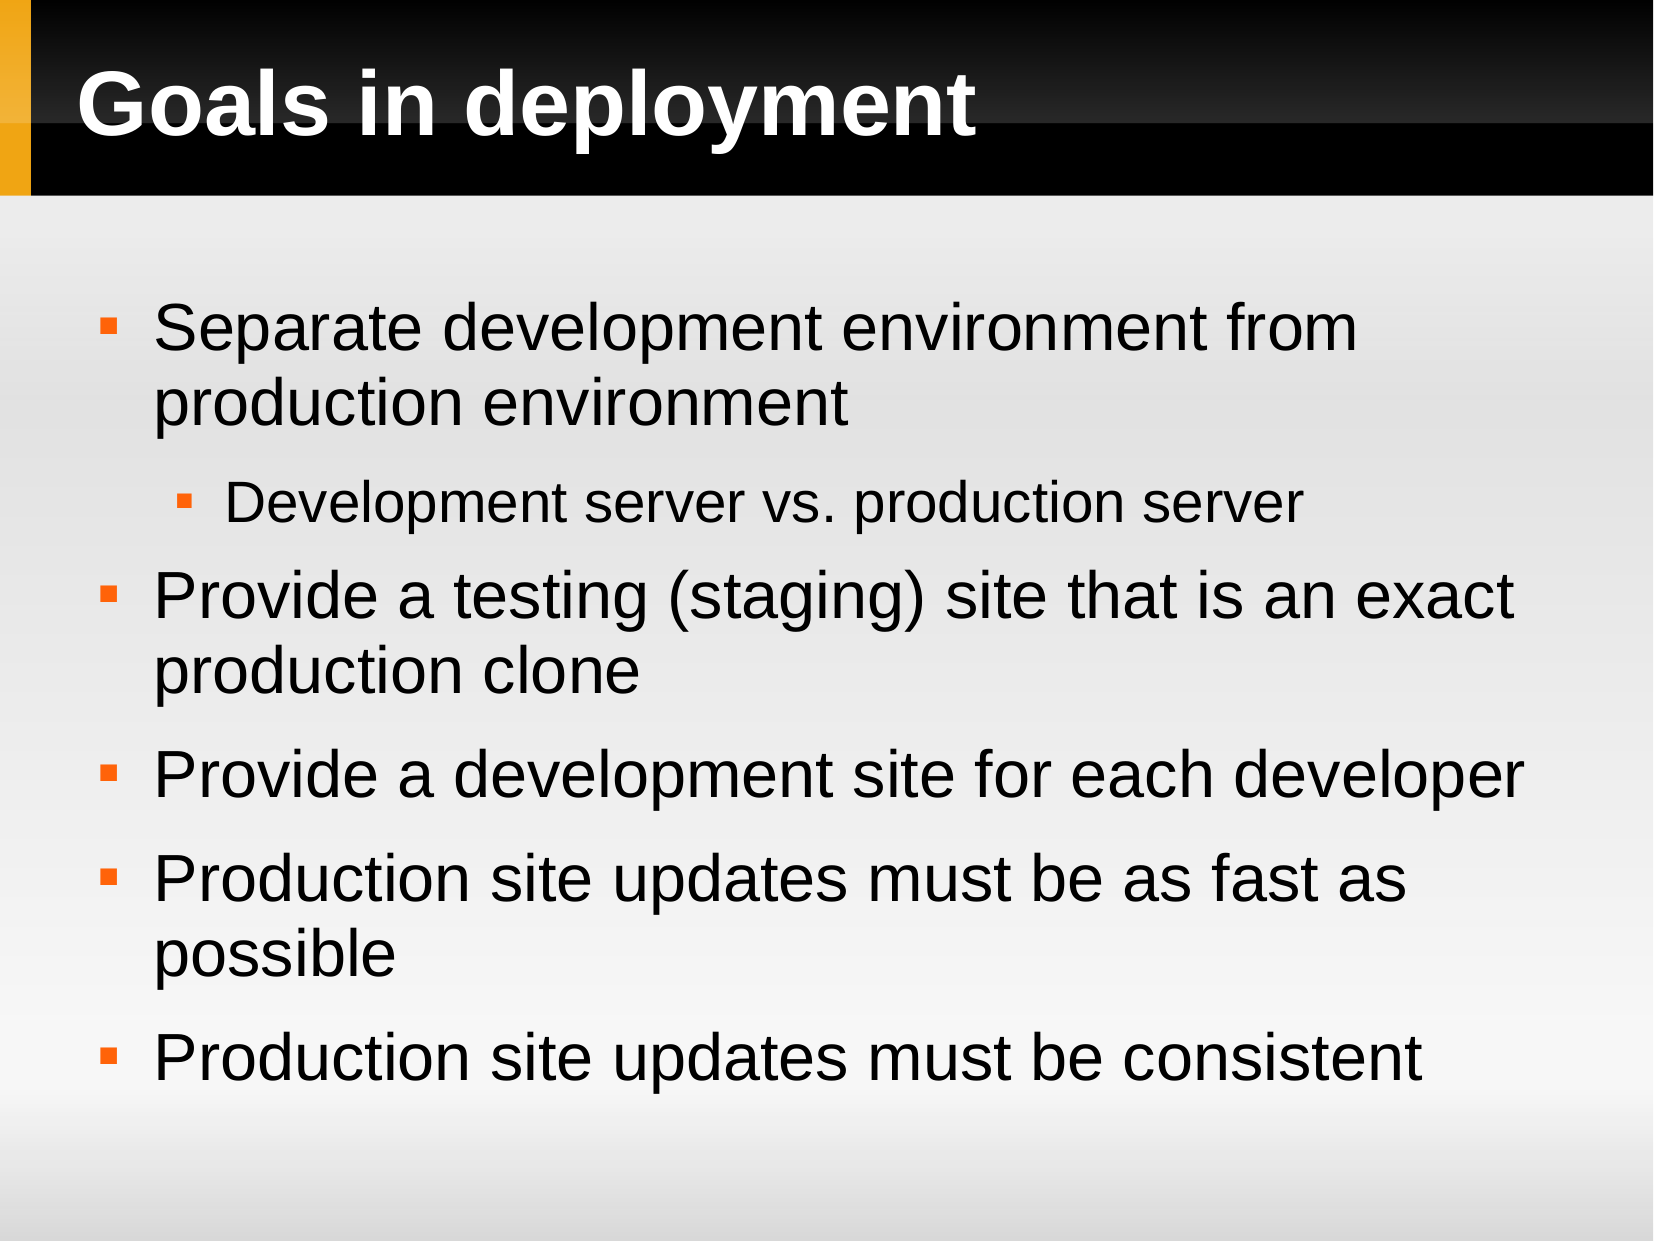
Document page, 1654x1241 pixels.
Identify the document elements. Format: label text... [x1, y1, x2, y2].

picture [0, 0, 1654, 1241]
title Goals in deployment [76, 0, 1565, 208]
list Separate development environment from production environment Development server vs. production server Provide a testing (staging) site that is an exact production clone Provide a development site for each developer Production site updates must be as fast as possible Production site updates must be consistent [82, 290, 1571, 1109]
